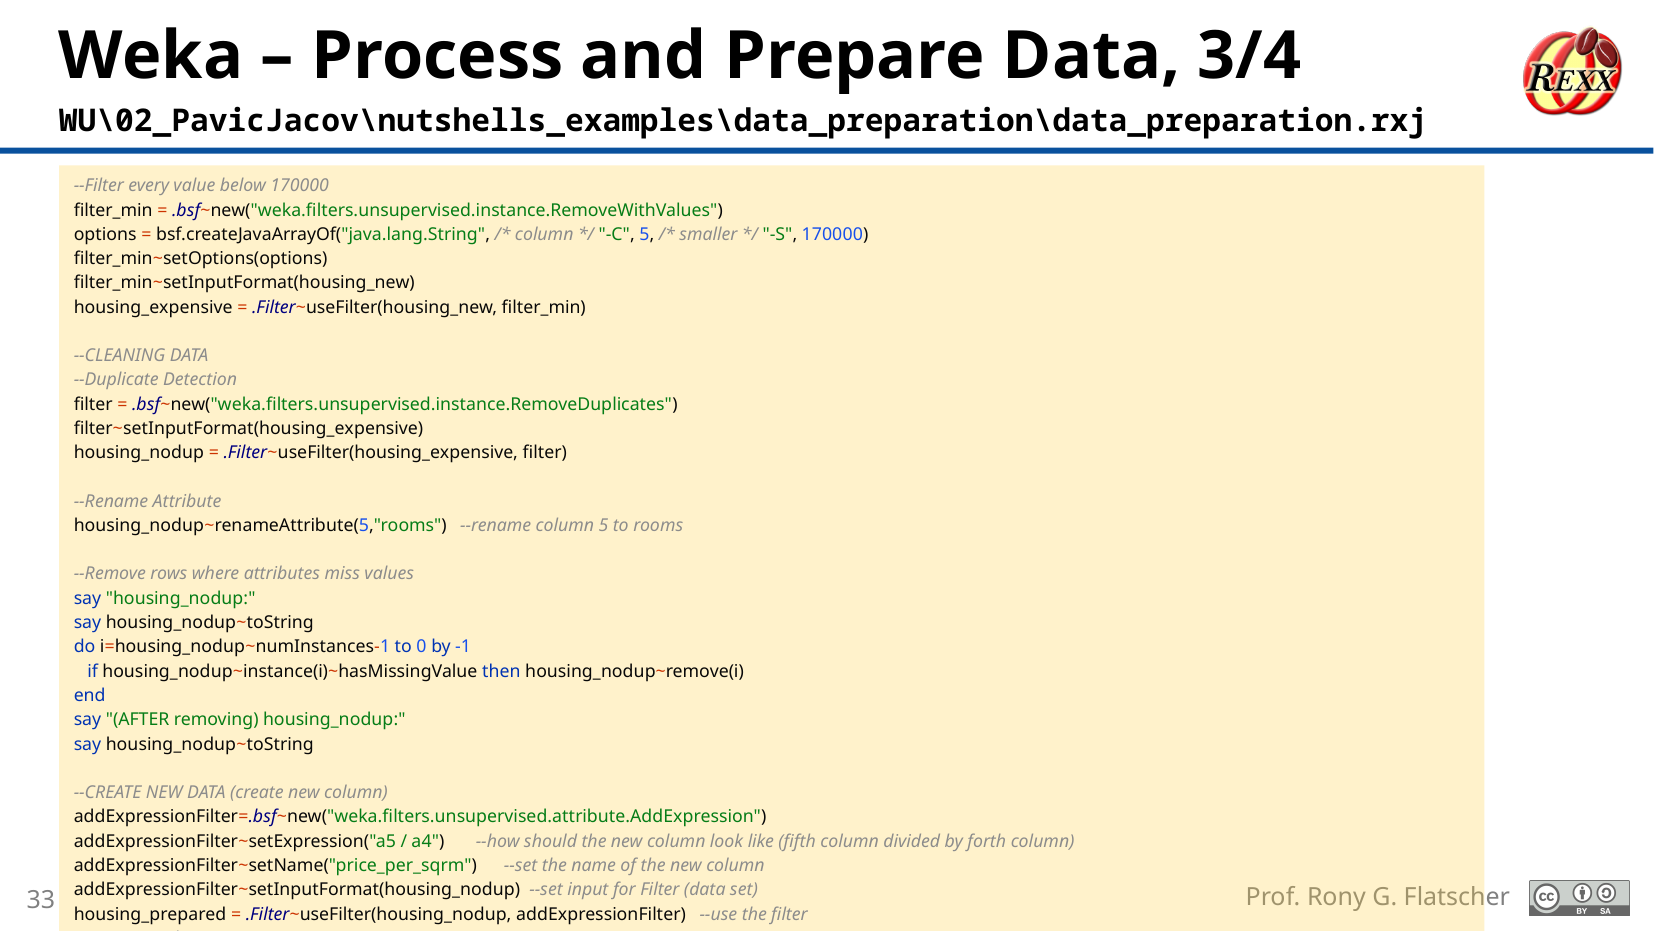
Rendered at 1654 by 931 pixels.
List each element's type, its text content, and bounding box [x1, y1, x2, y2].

text_box --Filter every value below 170000 filter_min = .bsf~new("weka.filters.unsupervised.instance.RemoveWithValues") options = bsf.createJavaArrayOf("java.lang.String", /* column */ "-C", 5, /* smaller */ "-S", 170000) filter_min~setOptions(options) filter_min~setInputFormat(housing_new) housing_expensive = .Filter~useFilter(housing_new, filter_min) --CLEANING DATA --Duplicate Detection filter = .bsf~new("weka.filters.unsupervised.instance.RemoveDuplicates") filter~setInputFormat(housing_expensive) housing_nodup = .Filter~useFilter(housing_expensive, filter) --Rename Attribute housing_nodup~renameAttribute(5,"rooms") --rename column 5 to rooms --Remove rows where attributes miss values say "housing_nodup:" say housing_nodup~toString do i=housing_nodup~numInstances-1 to 0 by -1 if housing_nodup~instance(i)~hasMissingValue then housing_nodup~remove(i) end say "(AFTER removing) housing_nodup:" say housing_nodup~toString --CREATE NEW DATA (create new column) addExpressionFilter=.bsf~new("weka.filters.unsupervised.attribute.AddExpression") addExpressionFilter~setExpression("a5 / a4") --how should the new column look like (fifth column divided by forth column) addExpressionFilter~setName("price_per_sqrm") --set the name of the new column addExpressionFilter~setInputFormat(housing_nodup) --set input for Filter (data set) housing_prepared = .Filter~useFilter(housing_nodup, addExpressionFilter) --use the filter –... continued … [59, 165, 1485, 917]
title Weka – Process and Prepare Data, 3/4 WU\02_PavicJacov\nutshells_examples\data_preparation\data_preparation.rxj [0, 0, 1625, 148]
